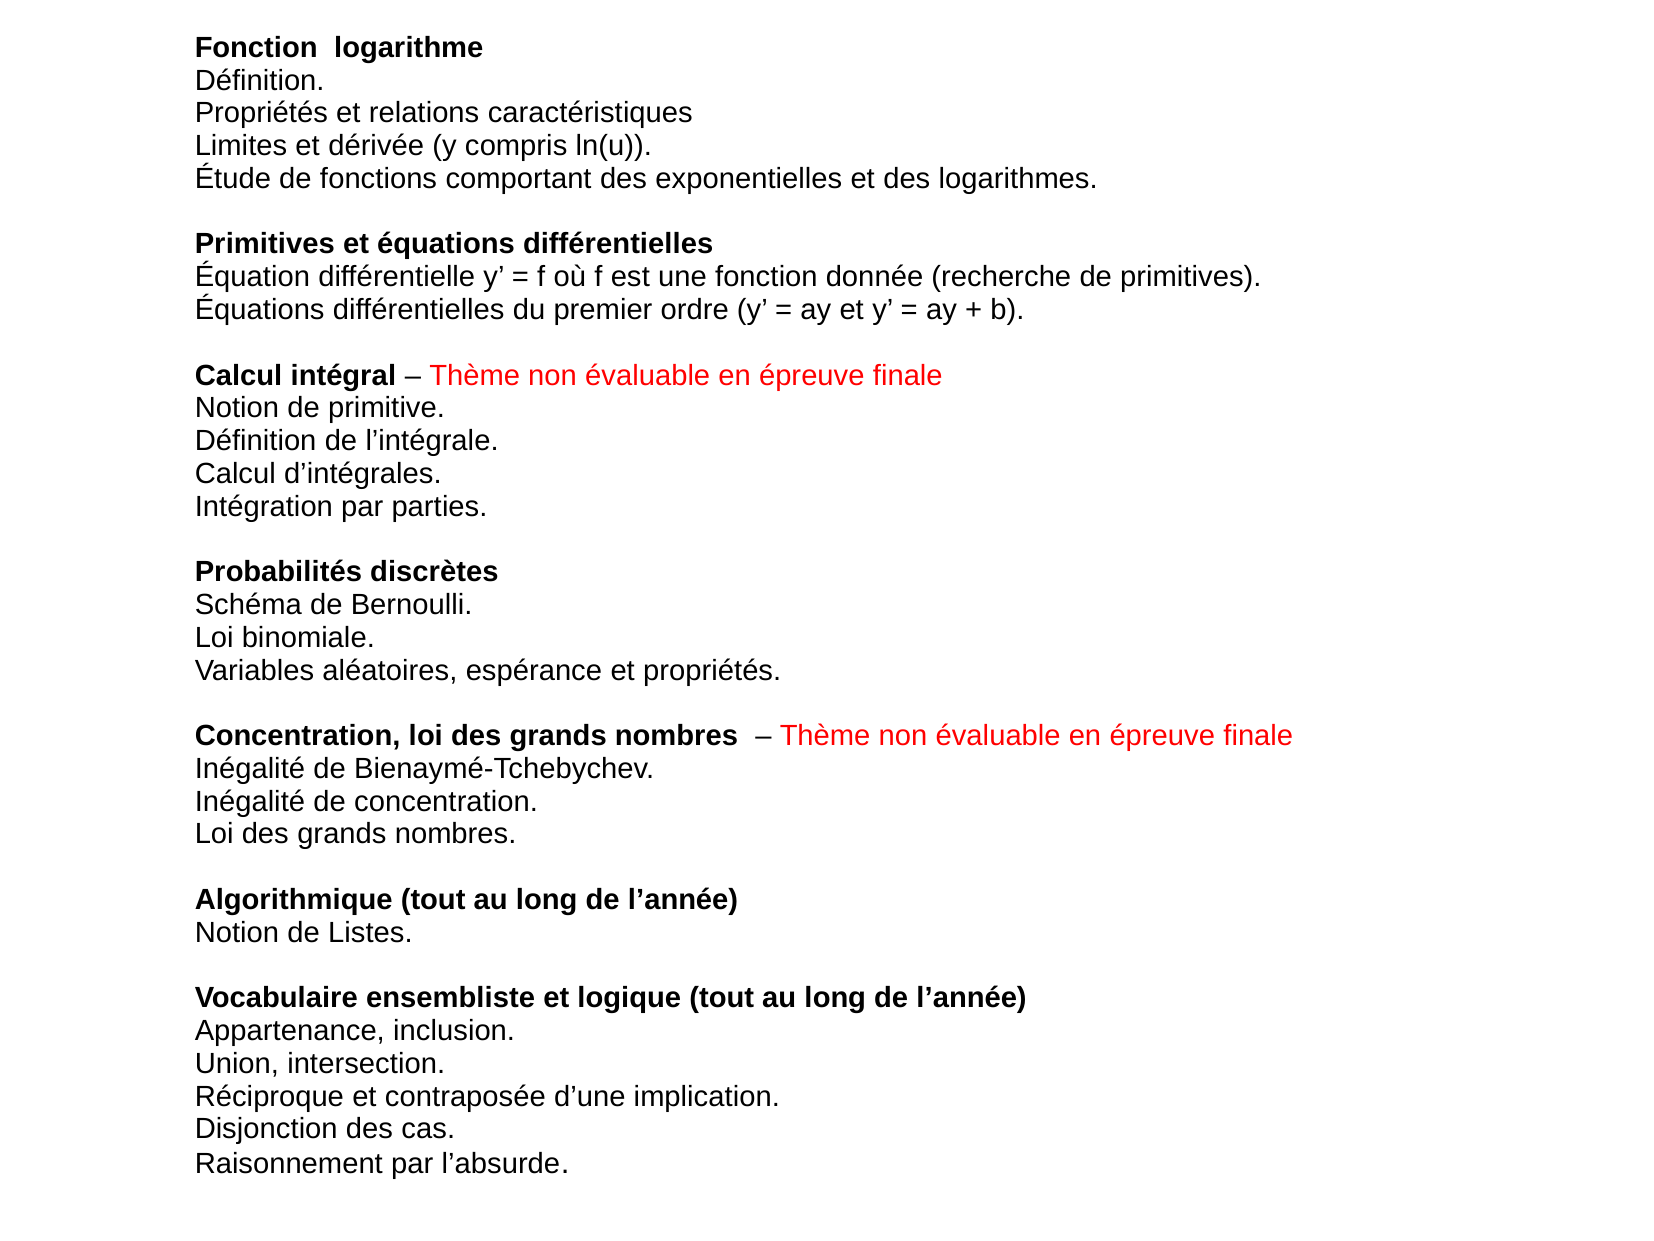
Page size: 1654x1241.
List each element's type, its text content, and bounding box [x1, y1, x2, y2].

text_box Fonction logarithme Définition. Propriétés et relations caractéristiques Limites et dérivée (y compris ln(u)). Étude de fonctions comportant des exponentielles et des logarithmes. Primitives et équations différentielles Équation différentielle y’ = f où f est une fonction donnée (recherche de primitives). Équations différentielles du premier ordre (y’ = ay et y’ = ay + b). Calcul intégral – Thème non évaluable en épreuve finale Notion de primitive. Définition de l’intégrale. Calcul d’intégrales. Intégration par parties. Probabilités discrètes Schéma de Bernoulli. Loi binomiale. Variables aléatoires, espérance et propriétés. Concentration, loi des grands nombres – Thème non évaluable en épreuve finale Inégalité de Bienaymé-Tchebychev. Inégalité de concentration. Loi des grands nombres. Algorithmique (tout au long de l’année) Notion de Listes. Vocabulaire ensembliste et logique (tout au long de l’année) Appartenance, inclusion. Union, intersection. Réciproque et contraposée d’une implication. Disjonction des cas. Raisonnement par l’absurde. [180, 23, 1515, 1194]
